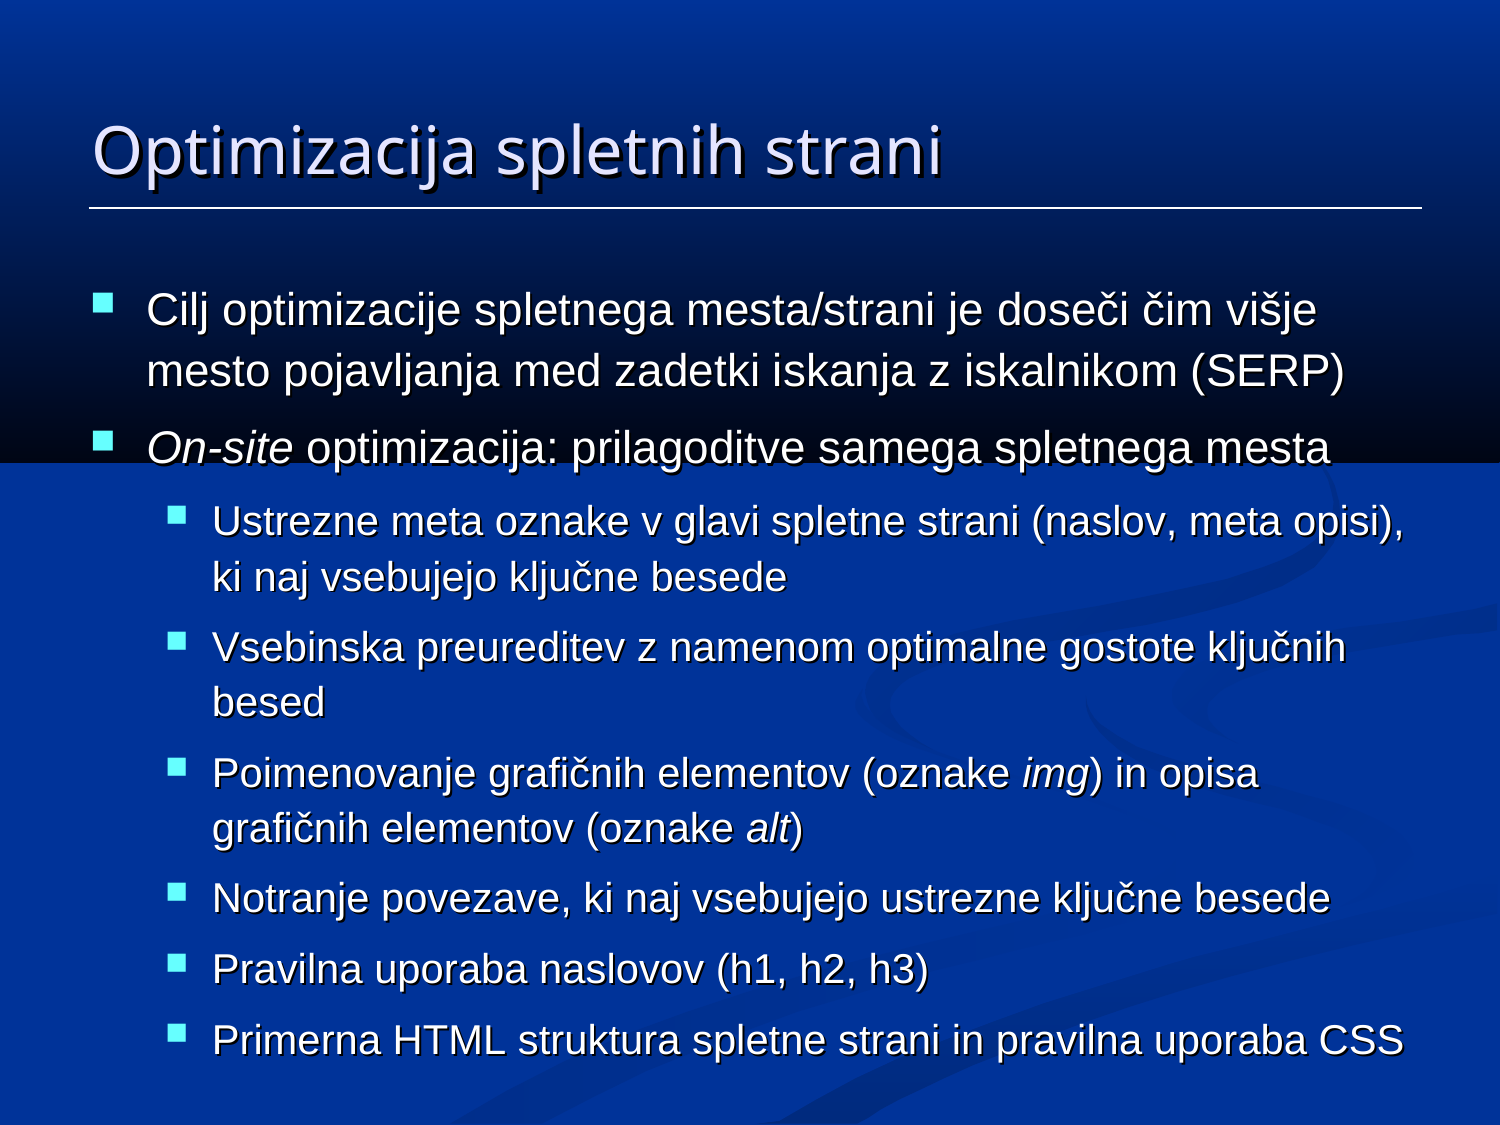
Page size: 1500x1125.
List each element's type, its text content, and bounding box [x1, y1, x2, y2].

list Cilj optimizacije spletnega mesta/strani je doseči čim višje mesto pojavljanja med zadetki iskanja z iskalnikom (SERP) On-site optimizacija: prilagoditve samega spletnega mesta Ustrezne meta oznake v glavi spletne strani (naslov, meta opisi), ki naj vsebujejo ključne besede Vsebinska preureditev z namenom optimalne gostote ključnih besed Poimenovanje grafičnih elementov (oznake img) in opisa grafičnih elementov (oznake alt) Notranje povezave, ki naj vsebujejo ustrezne ključne besede Pravilna uporaba naslovov (h1, h2, h3) Primerna HTML struktura spletne strani in pravilna uporaba CSS [75, 267, 1436, 1079]
text_box Optimizacija spletnih strani [76, 54, 1459, 242]
